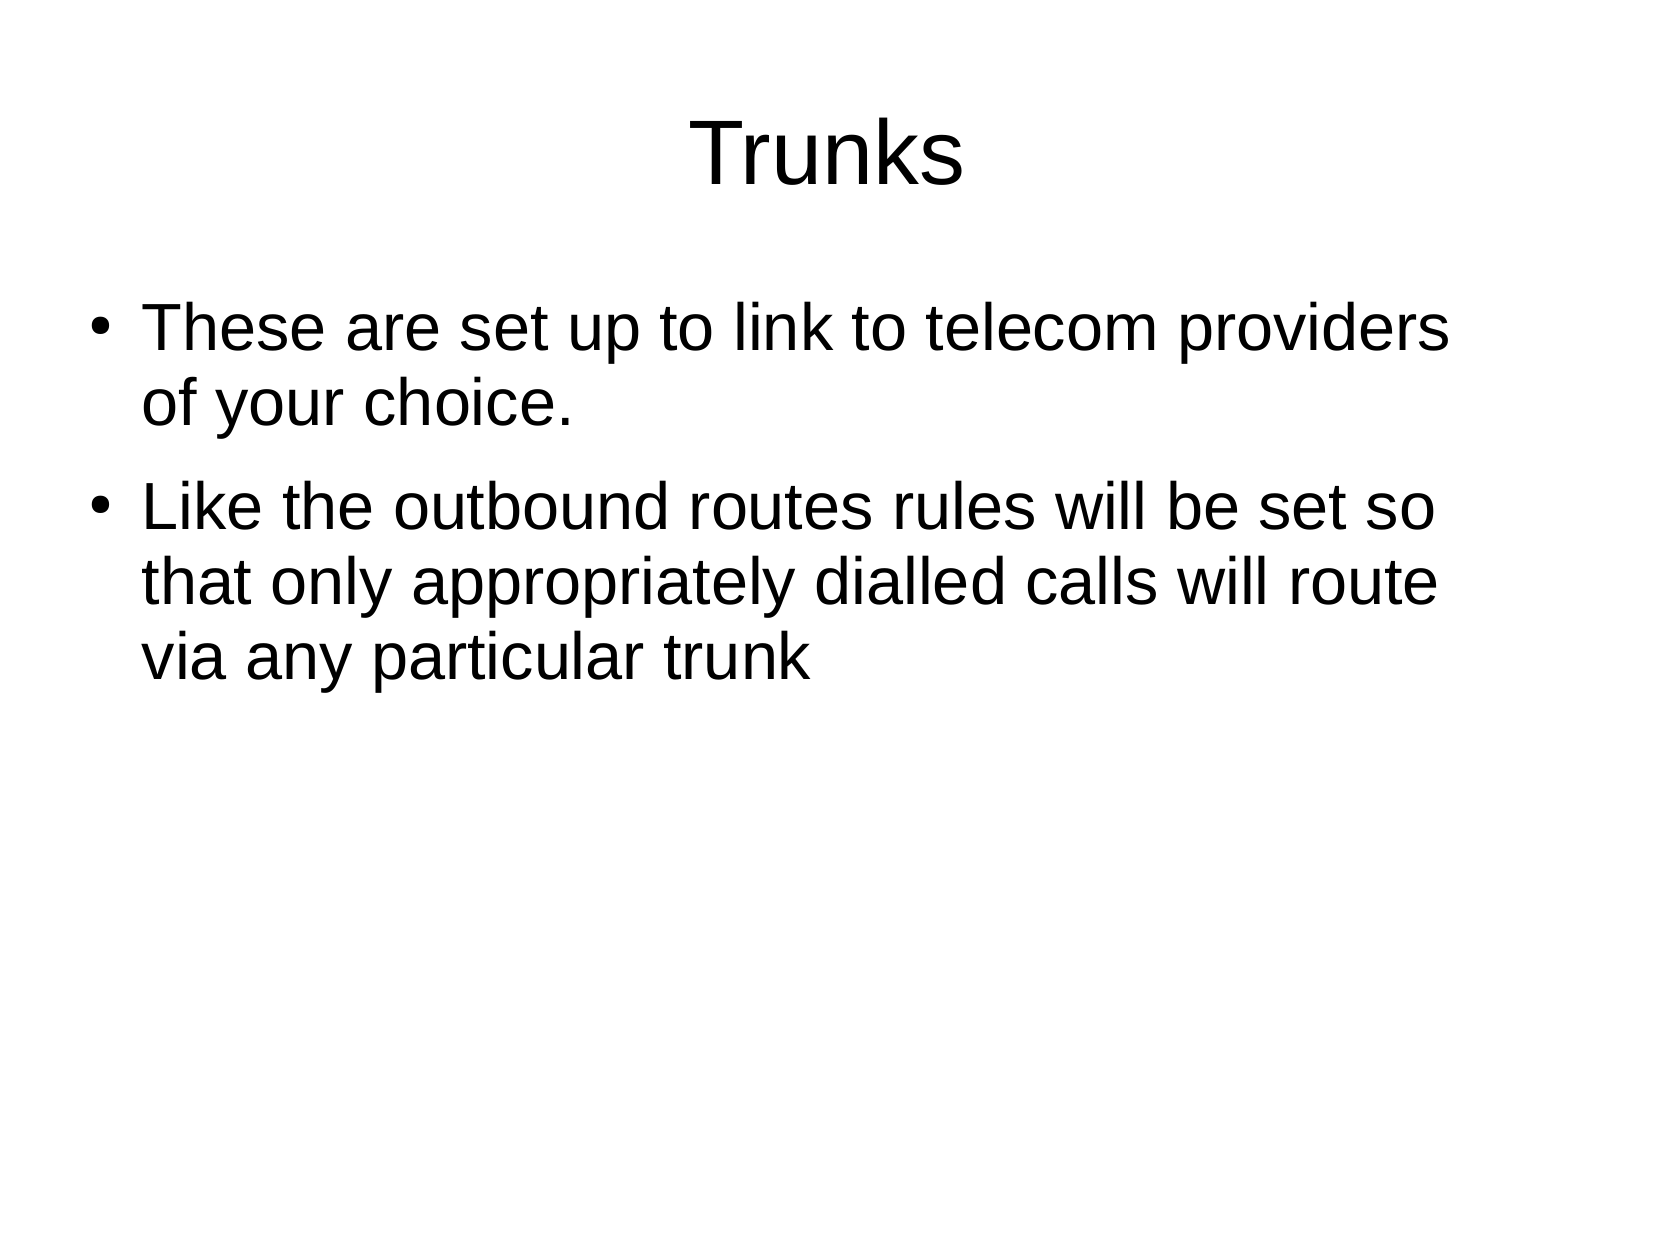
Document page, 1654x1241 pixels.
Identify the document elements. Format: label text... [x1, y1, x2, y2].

list These are set up to link to telecom providers of your choice. Like the outbound routes rules will be set so that only appropriately dialled calls will route via any particular trunk [70, 290, 1526, 1010]
title Trunks [82, 49, 1571, 257]
